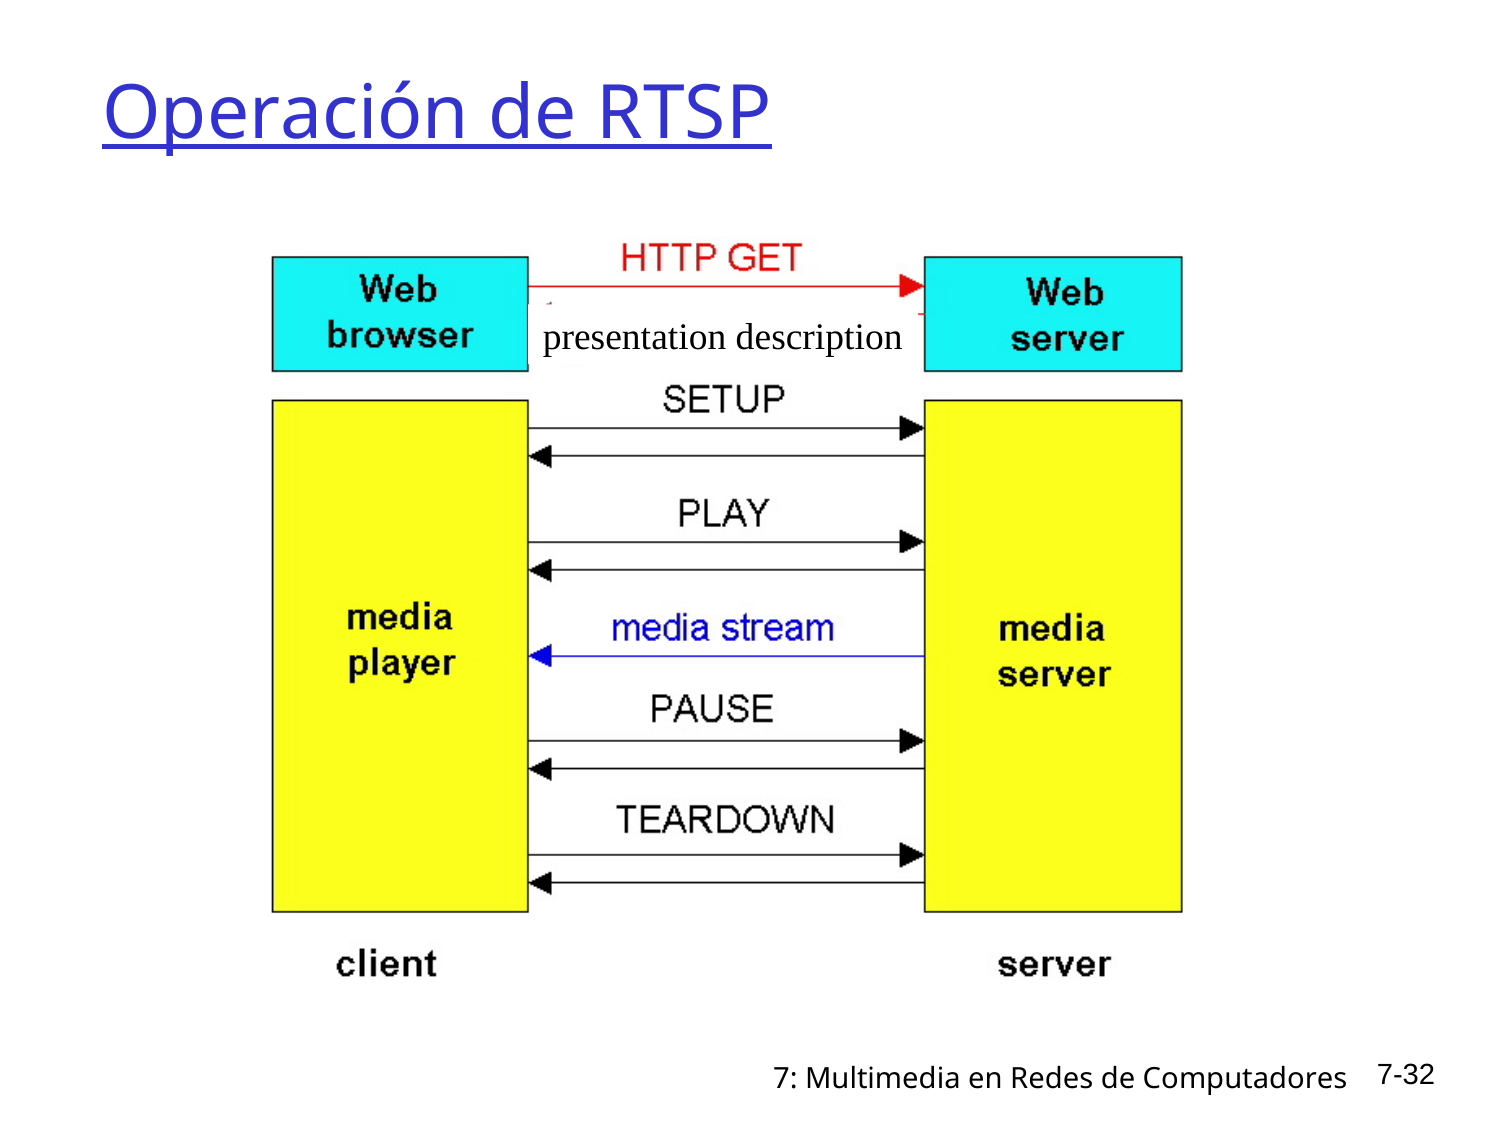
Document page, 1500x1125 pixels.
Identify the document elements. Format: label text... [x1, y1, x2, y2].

picture [142, 224, 1313, 1001]
text_box presentation description [528, 304, 919, 365]
title Operación de RTSP [87, 37, 1363, 181]
